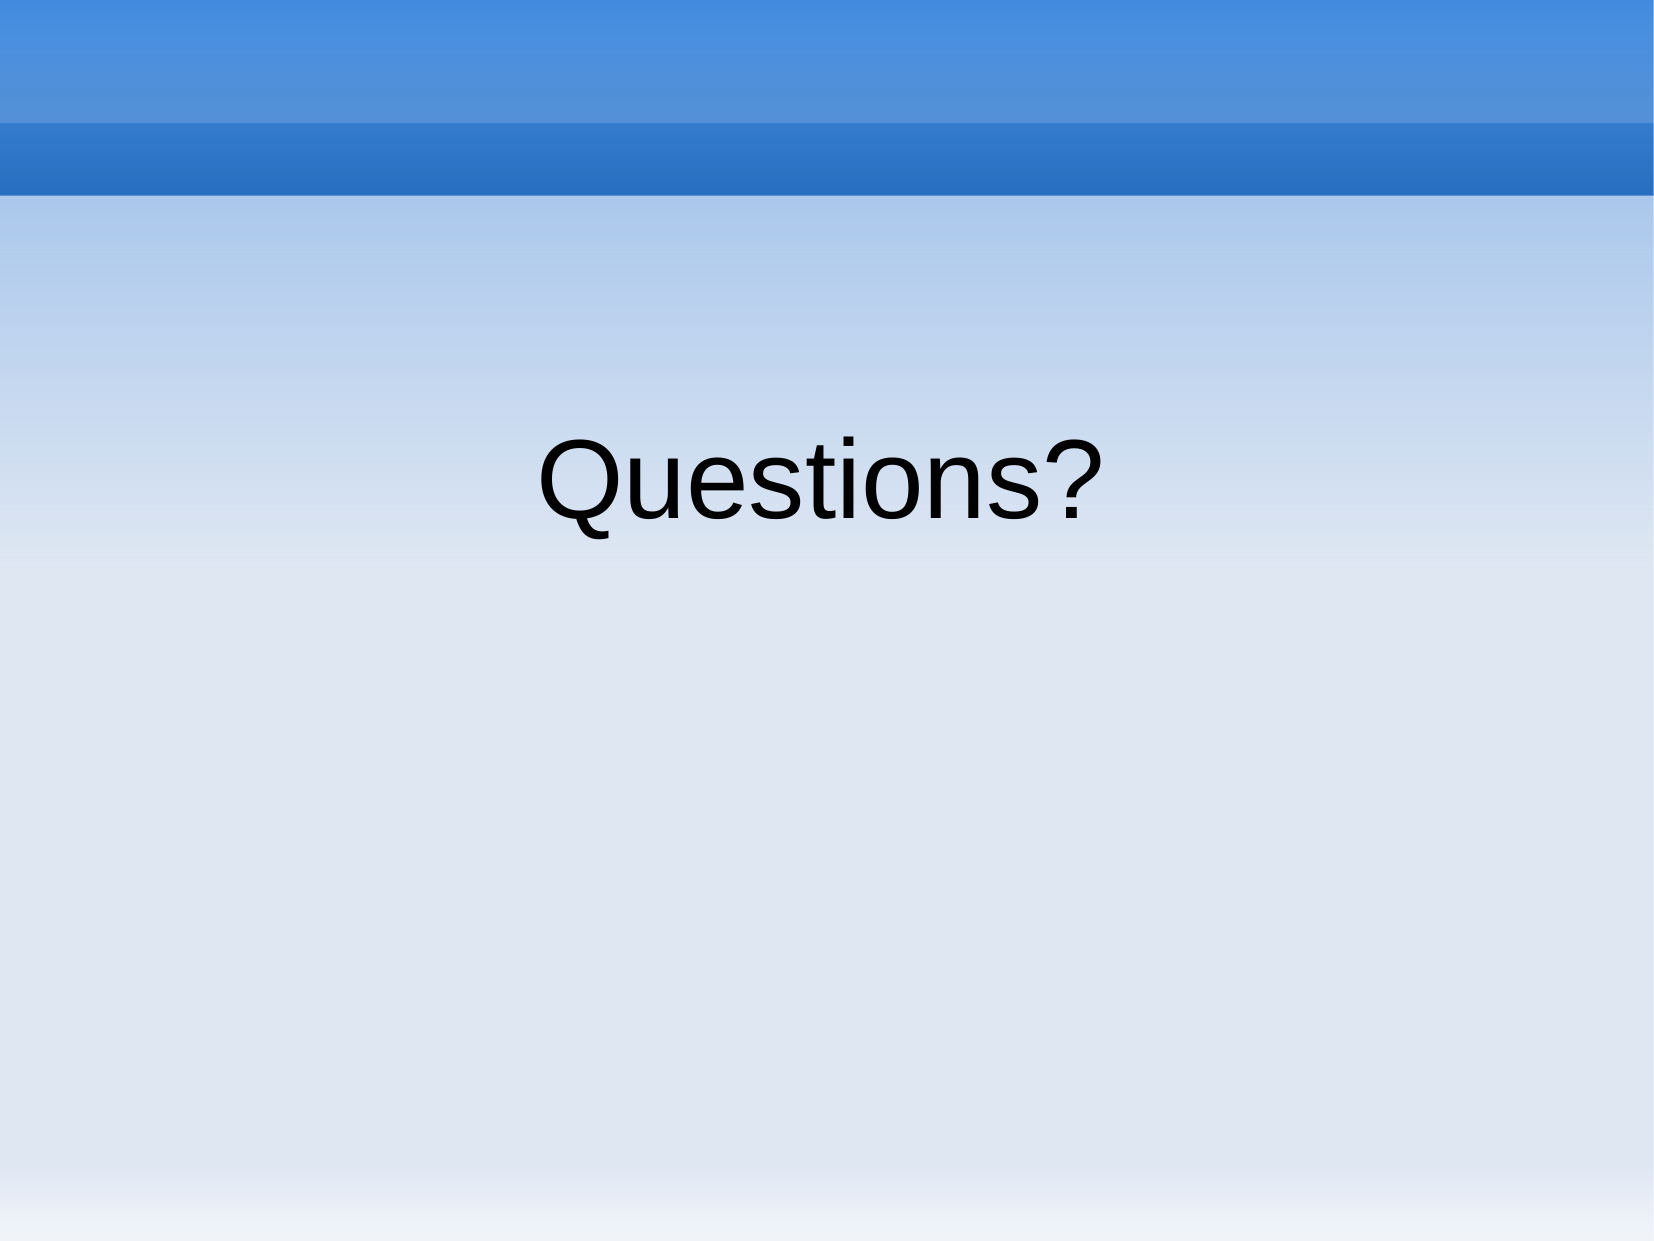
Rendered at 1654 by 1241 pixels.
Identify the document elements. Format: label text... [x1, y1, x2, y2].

subtitle Questions? [76, 7, 1565, 1102]
picture [0, 0, 1654, 1241]
